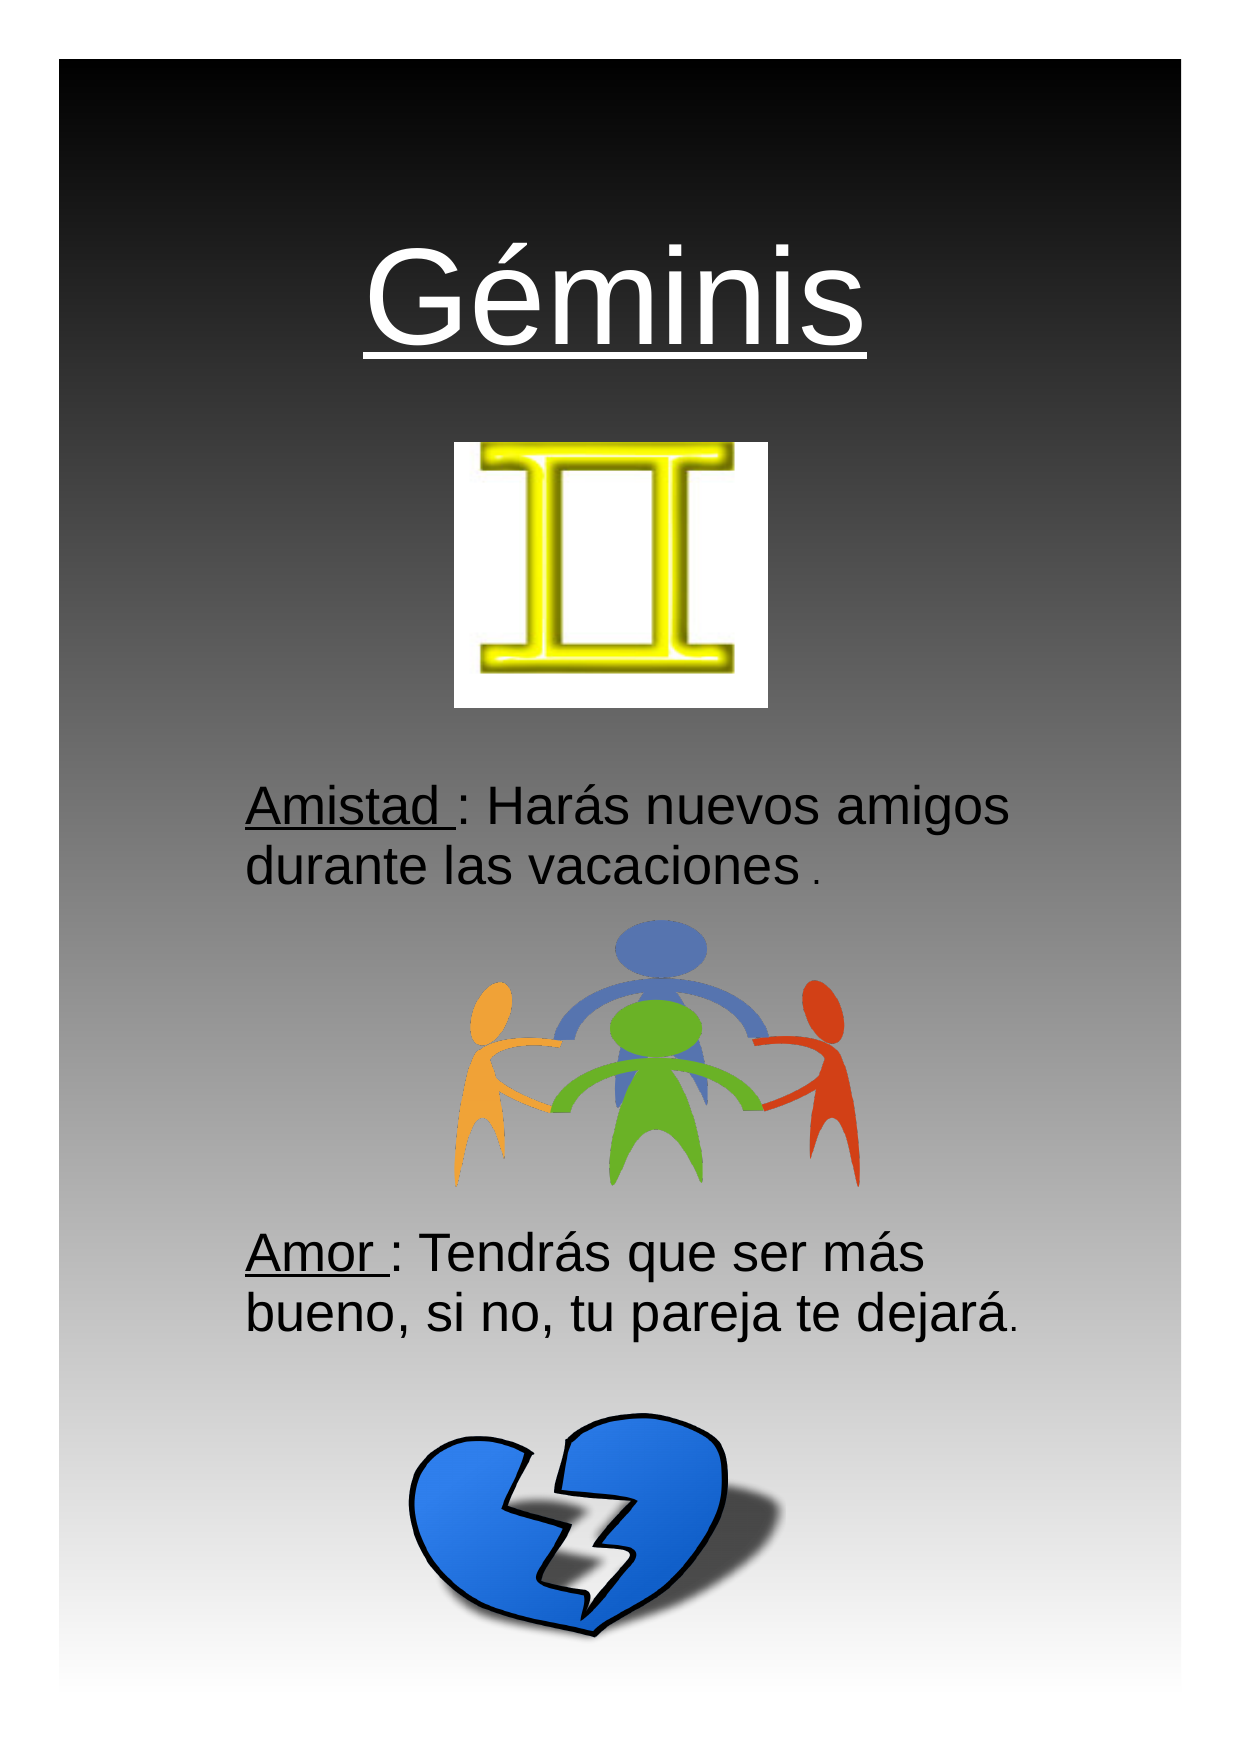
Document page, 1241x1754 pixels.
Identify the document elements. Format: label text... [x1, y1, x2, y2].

picture [454, 442, 768, 708]
text_box Amistad : Harás nuevos amigos durante las vacaciones . Amor : Tendrás que ser más bueno, si no, tu pareja te dejará. [230, 767, 1046, 1695]
text_box Géminis [348, 212, 883, 382]
picture [401, 1358, 786, 1672]
picture [454, 920, 860, 1188]
